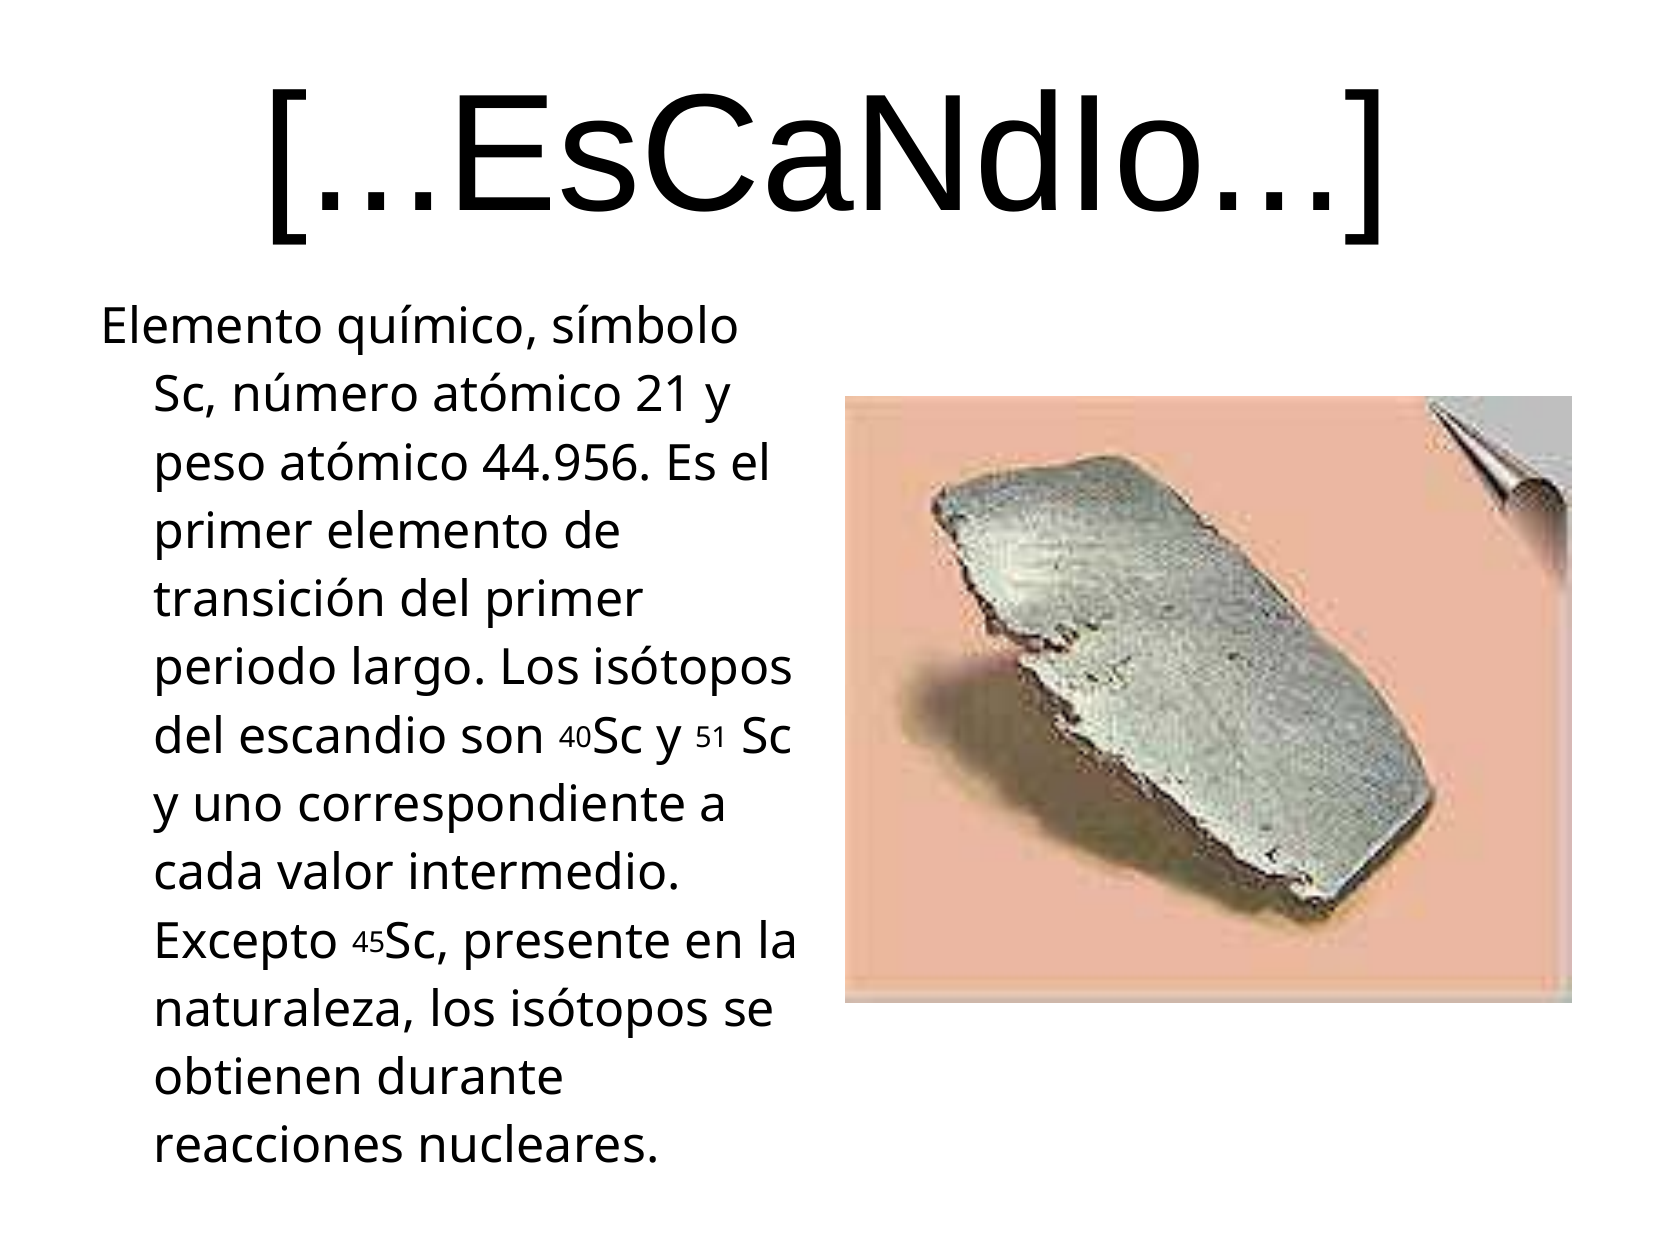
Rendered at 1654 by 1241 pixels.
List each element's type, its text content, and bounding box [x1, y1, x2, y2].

list Elemento químico, símbolo Sc, número atómico 21 y peso atómico 44.956. Es el primer elemento de transición del primer periodo largo. Los isótopos del escandio son 40Sc y 51 Sc y uno correspondiente a cada valor intermedio. Excepto 45Sc, presente en la naturaleza, los isótopos se obtienen durante reacciones nucleares. [82, 290, 809, 1198]
title [...EsCaNdIo...] [82, 49, 1571, 257]
picture [845, 396, 1572, 1003]
